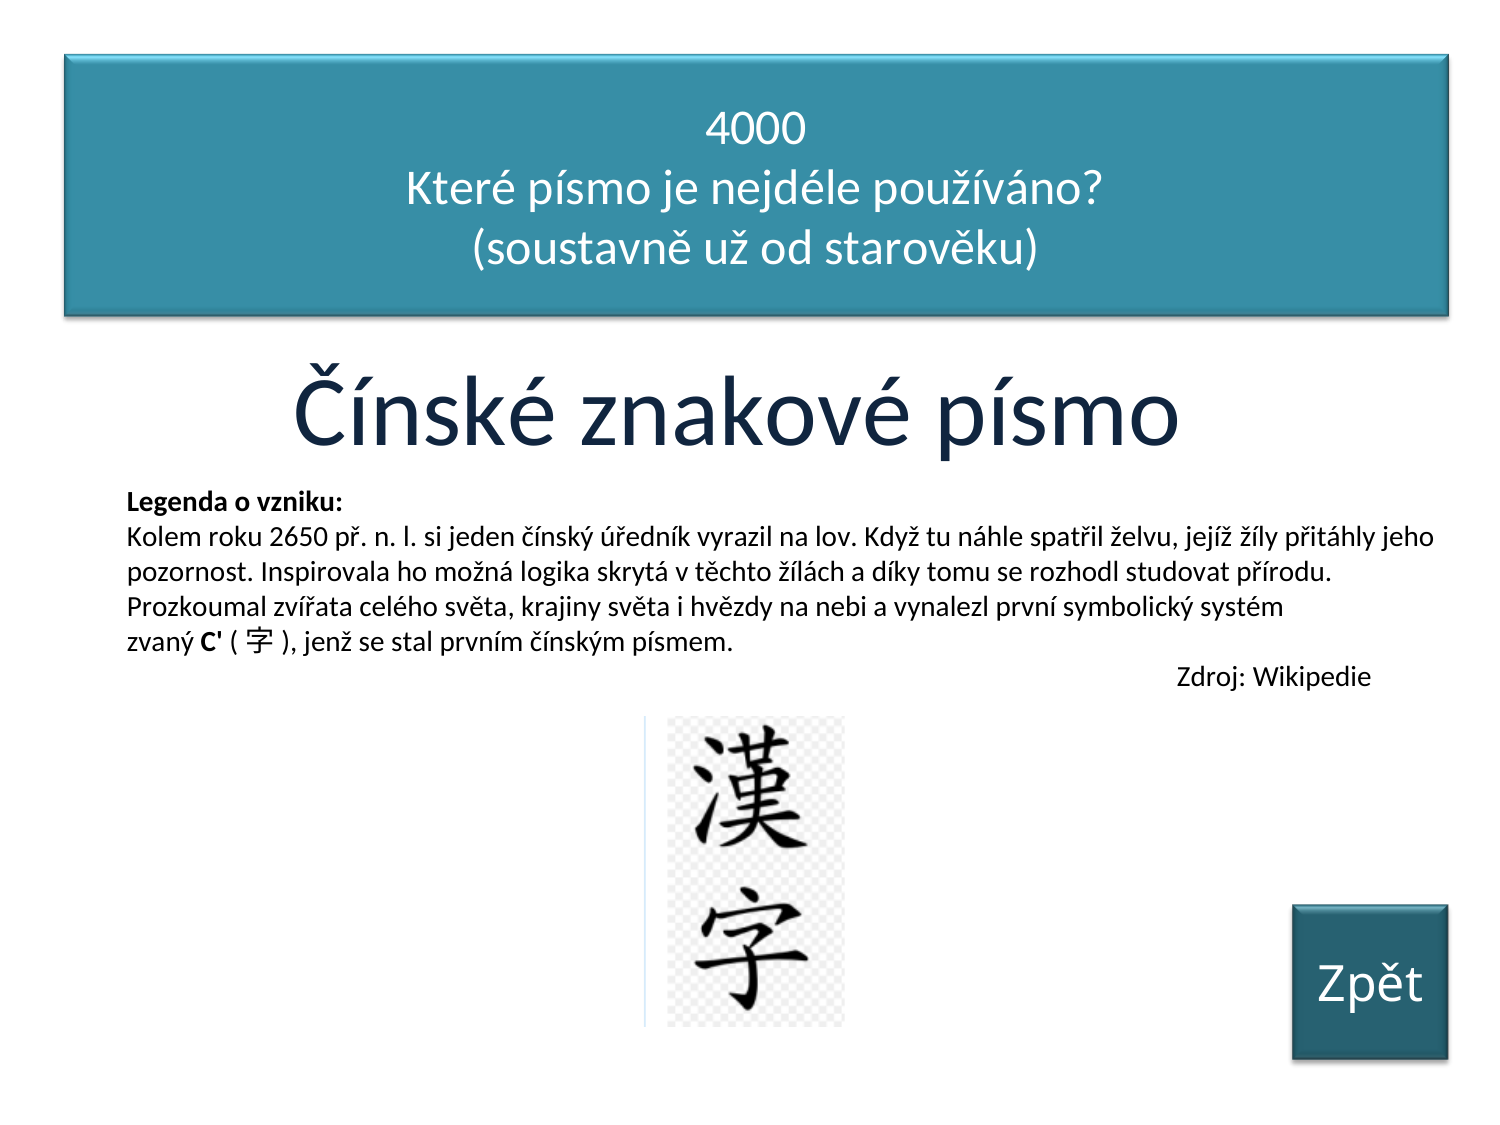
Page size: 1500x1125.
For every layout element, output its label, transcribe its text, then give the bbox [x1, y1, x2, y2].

text_box Legenda o vzniku: Kolem roku 2650 př. n. l. si jeden čínský úředník vyrazil na lov. Když tu náhle spatřil želvu, jejíž žíly přitáhly jeho pozornost. Inspirovala ho možná logika skrytá v těchto žílách a díky tomu se rozhodl studovat přírodu. Prozkoumal zvířata celého světa, krajiny světa i hvězdy na nebi a vynalezl první symbolický systém zvaný C' (字), jenž se stal prvním čínským písmem. Zdroj: Wikipedie [112, 474, 1471, 700]
picture [643, 716, 845, 1027]
picture [55, 49, 1457, 328]
text_box Čínské znakové písmo [242, 338, 1235, 474]
picture [1273, 899, 1466, 1072]
text_box 4000 Které písmo je nejdéle používáno? (soustavně už od starověku) [64, 54, 1447, 315]
text_box Zpět [1293, 904, 1447, 1059]
